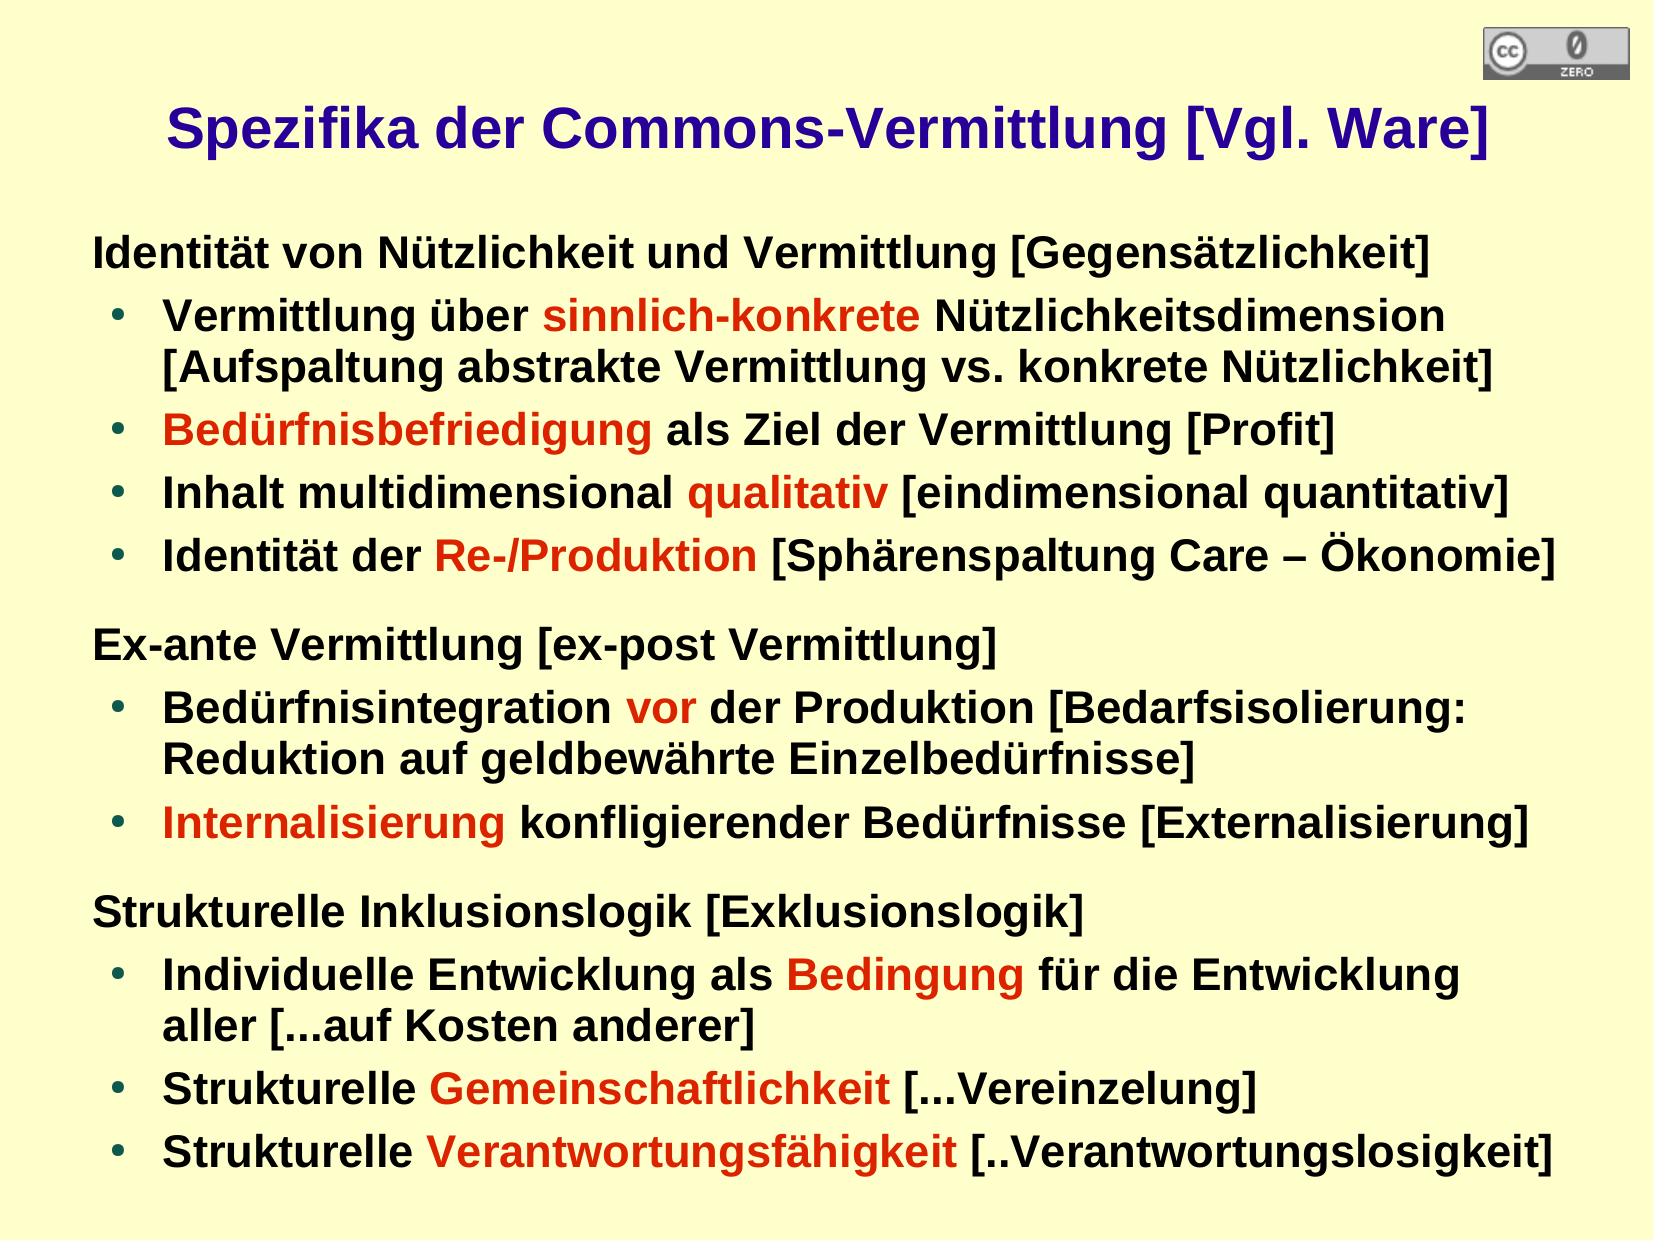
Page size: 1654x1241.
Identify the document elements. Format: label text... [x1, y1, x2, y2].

list Identität von Nützlichkeit und Vermittlung [Gegensätzlichkeit] Vermittlung über sinnlich-konkrete Nützlichkeitsdimension [Aufspaltung abstrakte Vermittlung vs. konkrete Nützlichkeit] Bedürfnisbefriedigung als Ziel der Vermittlung [Profit] Inhalt multidimensional qualitativ [eindimensional quantitativ] Identität der Re-/Produktion [Sphärenspaltung Care – Ökonomie] Ex-ante Vermittlung [ex-post Vermittlung] Bedürfnisintegration vor der Produktion [Bedarfsisolierung: Reduktion auf geldbewährte Einzelbedürfnisse] Internalisierung konfligierender Bedürfnisse [Externalisierung] Strukturelle Inklusionslogik [Exklusionslogik] Individuelle Entwicklung als Bedingung für die Entwicklung aller [...auf Kosten anderer] Strukturelle Gemeinschaftlichkeit [...Vereinzelung] Strukturelle Verantwortungsfähigkeit [..Verantwortungslosigkeit] [92, 226, 1565, 1179]
picture [1483, 27, 1630, 80]
title Spezifika der Commons-Vermittlung [Vgl. Ware] [86, 49, 1571, 207]
